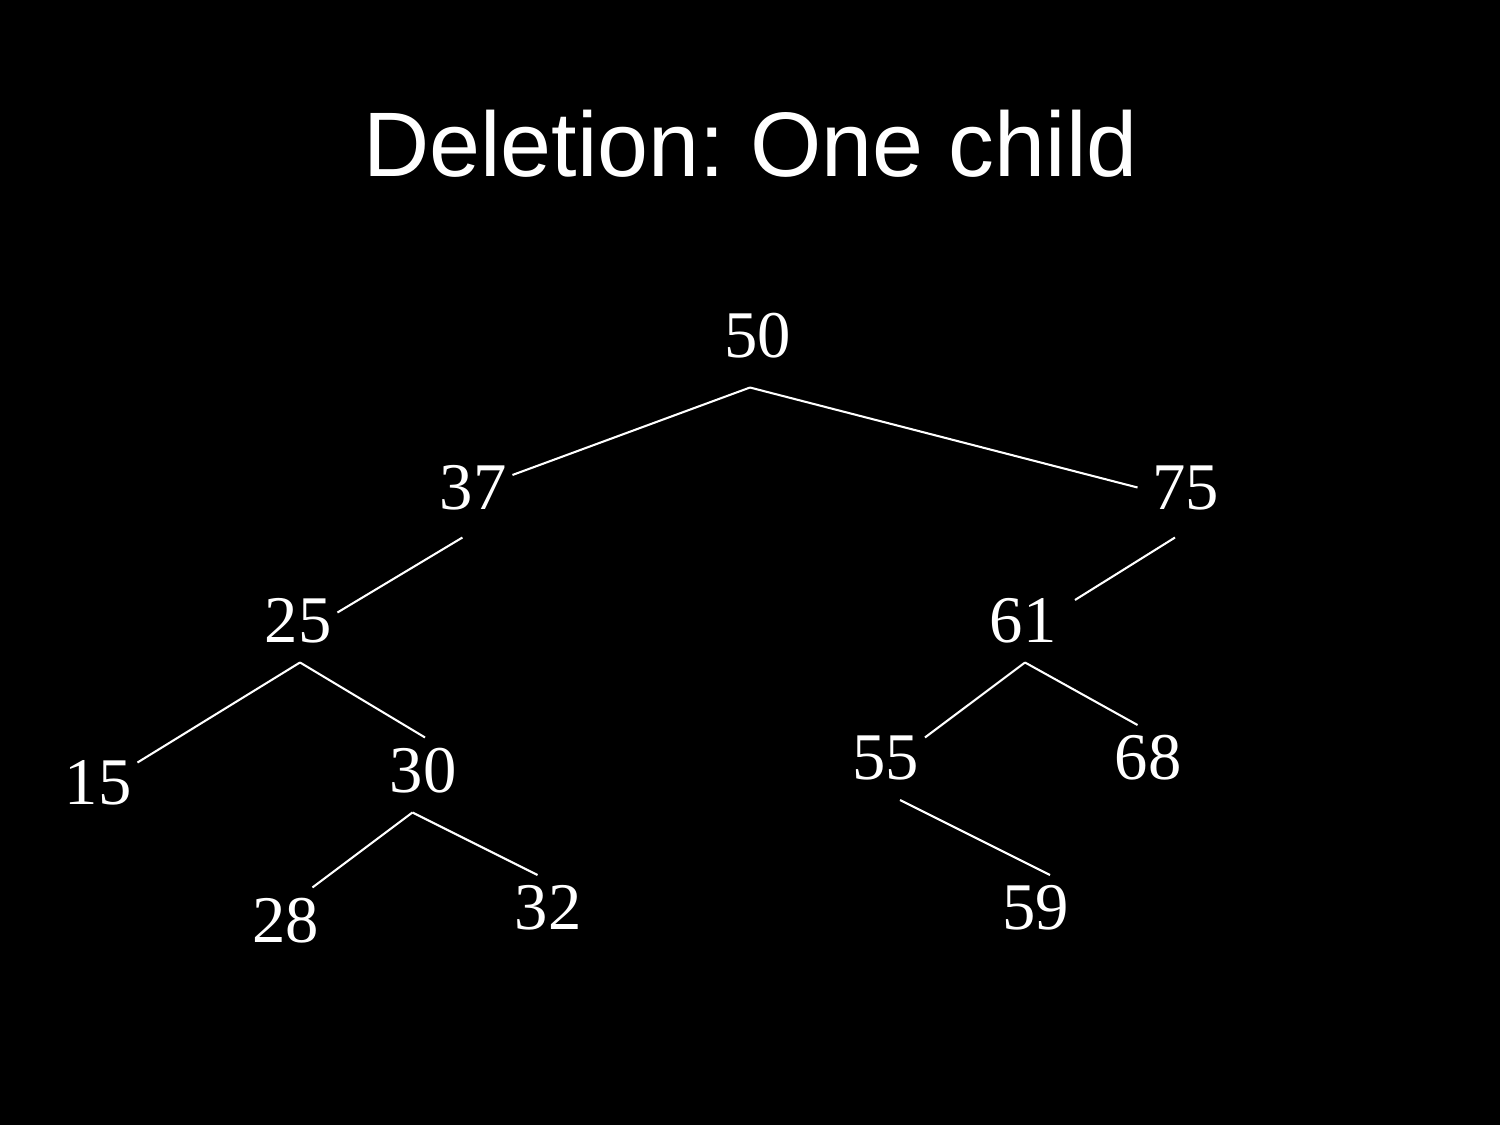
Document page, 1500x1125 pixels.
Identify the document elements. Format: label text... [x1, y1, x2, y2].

text_box 75 [1137, 442, 1235, 532]
text_box 59 [987, 862, 1085, 952]
text_box 32 [500, 862, 597, 952]
text_box 55 [837, 712, 935, 802]
text_box 50 [709, 290, 807, 381]
text_box 25 [250, 574, 347, 665]
text_box 28 [237, 874, 335, 965]
text_box 15 [50, 737, 147, 827]
text_box 30 [375, 724, 472, 815]
text_box 61 [975, 574, 1072, 665]
title Deletion: One child [22, 50, 1480, 240]
text_box 37 [425, 442, 522, 532]
text_box 68 [1100, 712, 1197, 802]
